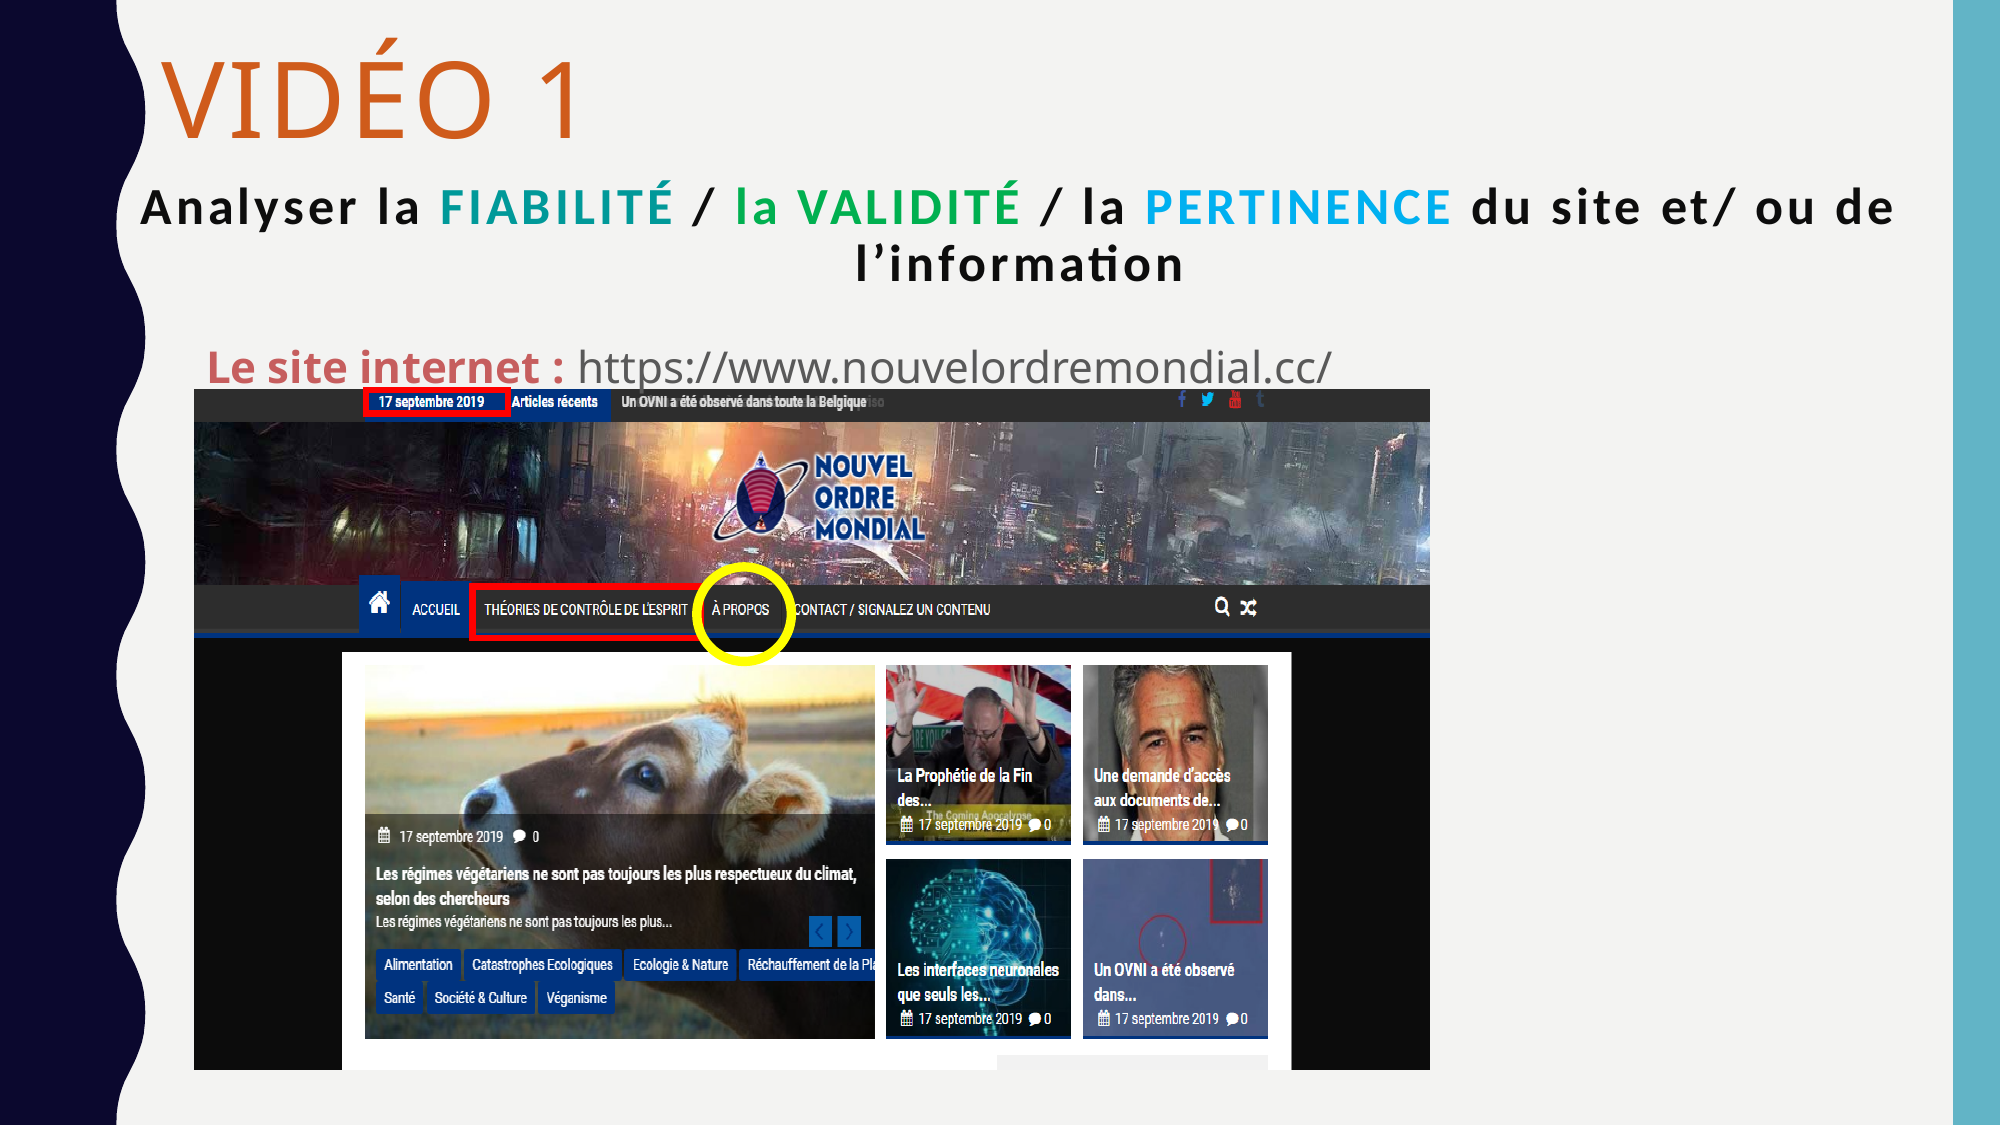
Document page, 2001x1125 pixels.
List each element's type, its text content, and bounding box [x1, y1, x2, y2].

list Le site internet : https://www.nouvelordremondial.cc/ [191, 332, 1477, 402]
picture [369, 402, 505, 410]
picture [194, 402, 1430, 1070]
list Le site internet : https://www.nouvelordremondial.cc/ [369, 393, 505, 402]
text_box Vidéo 1 [146, 26, 914, 177]
text_box [161, 150, 1988, 244]
title Analyser la FIABILITÉ / la VALIDITÉ / la PERTINENCE du site et/ ou de l’information [102, 172, 1938, 313]
